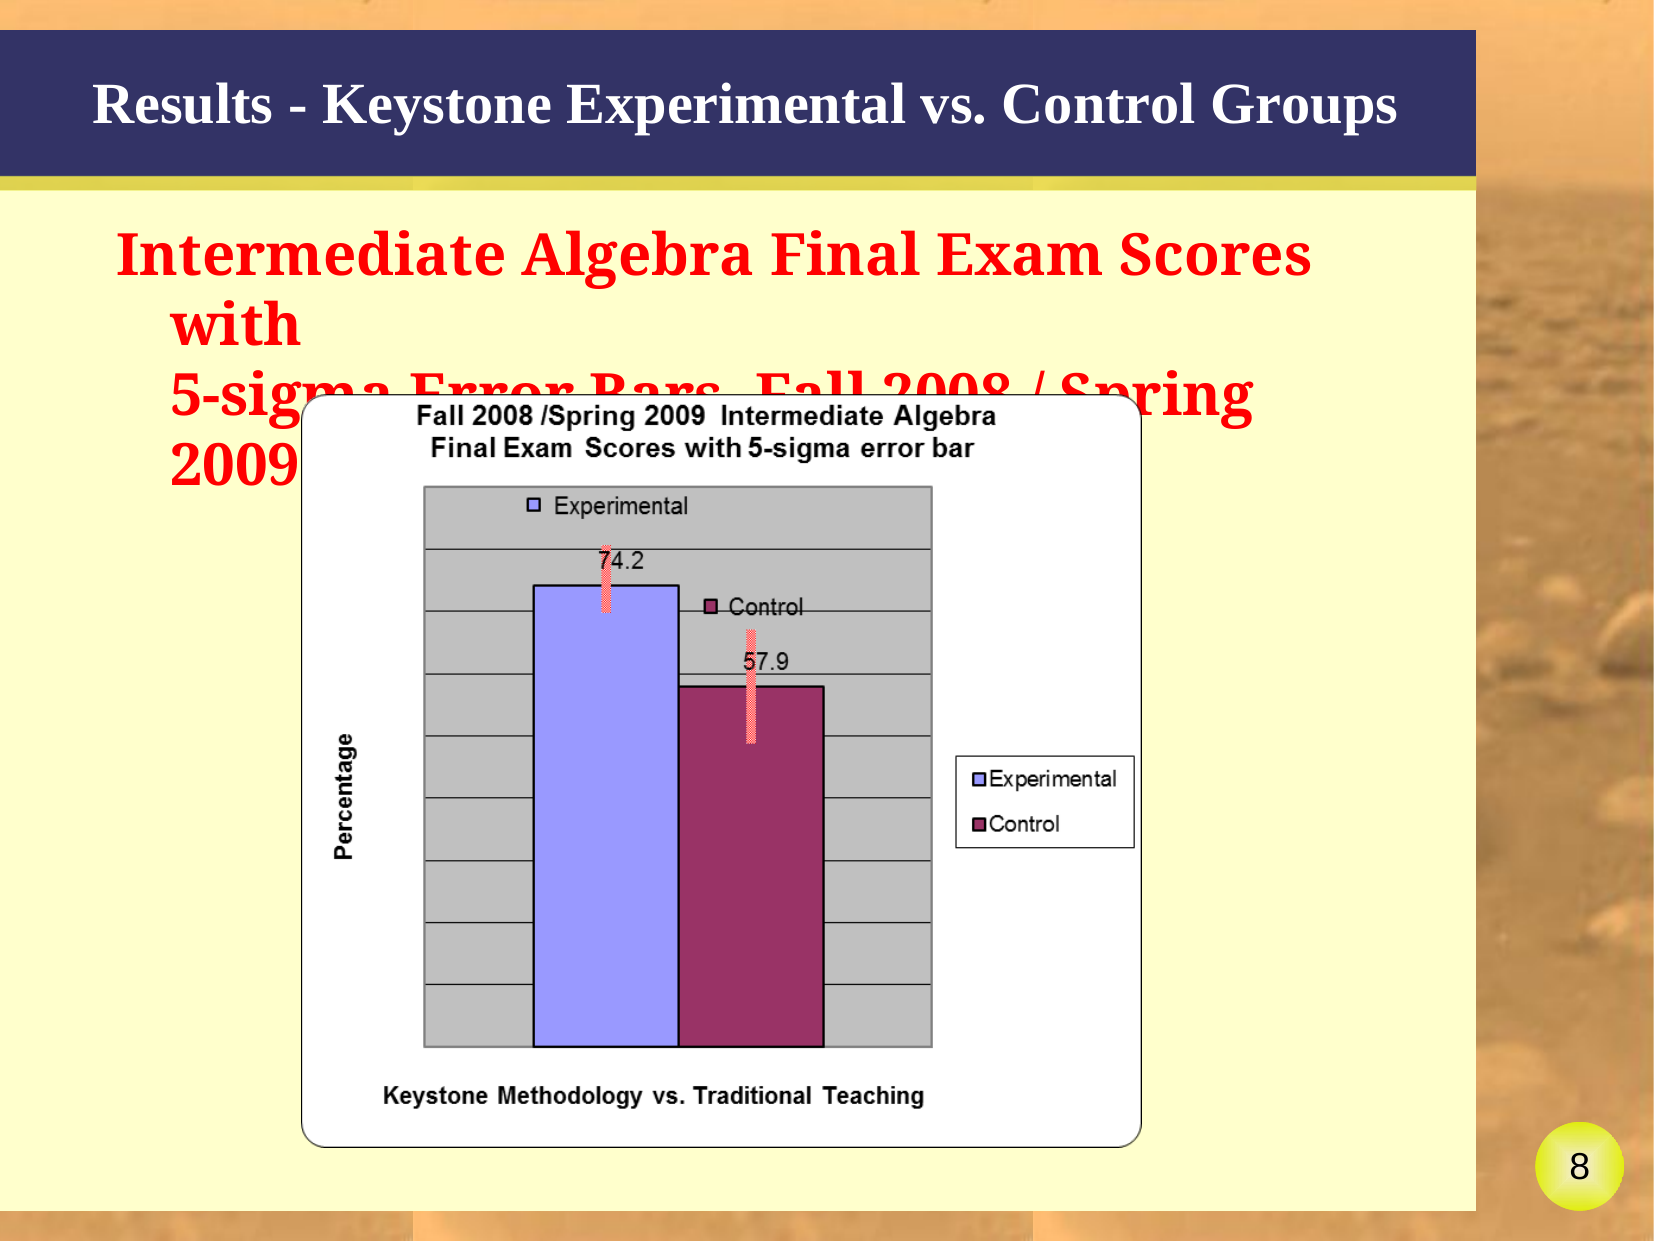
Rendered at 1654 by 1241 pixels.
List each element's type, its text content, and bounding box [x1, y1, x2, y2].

text_box Intermediate Algebra Final Exam Scores with 5-sigma Error Bars. Fall 2008 / Spring 2009 [102, 210, 1402, 505]
picture [301, 394, 1142, 1148]
text_box Results - Keystone Experimental vs. Control Groups [40, 58, 1452, 143]
